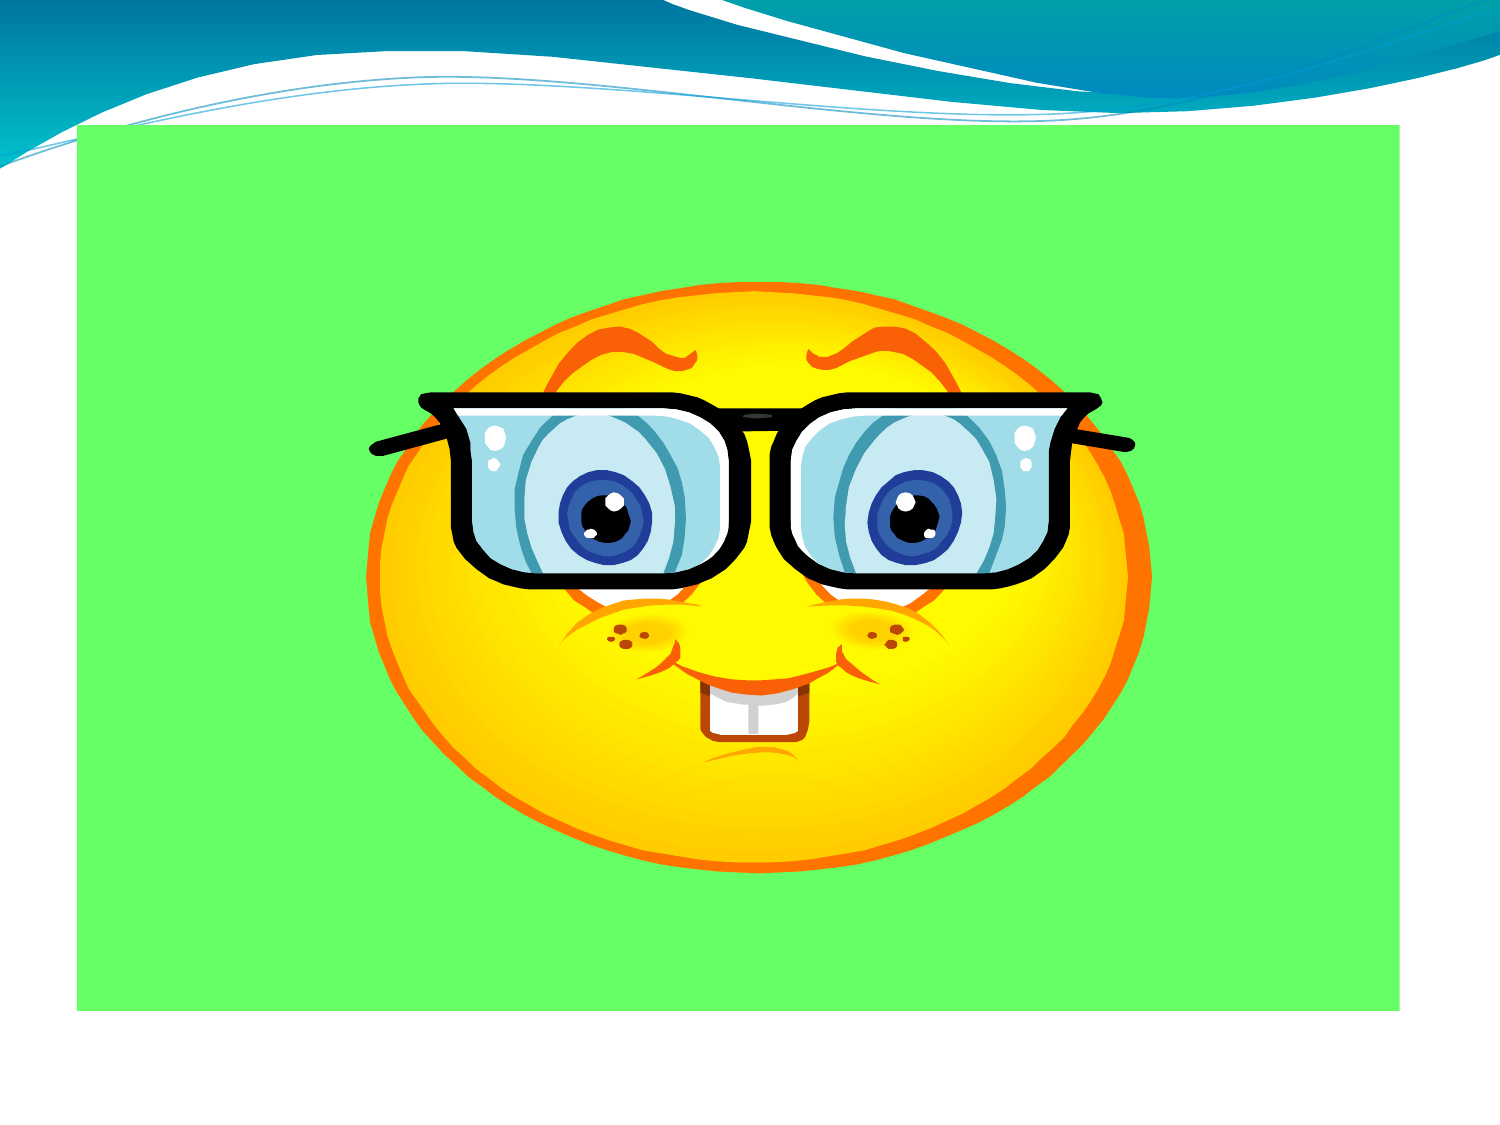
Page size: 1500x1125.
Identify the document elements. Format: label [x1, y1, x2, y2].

picture [76, 125, 1400, 1012]
